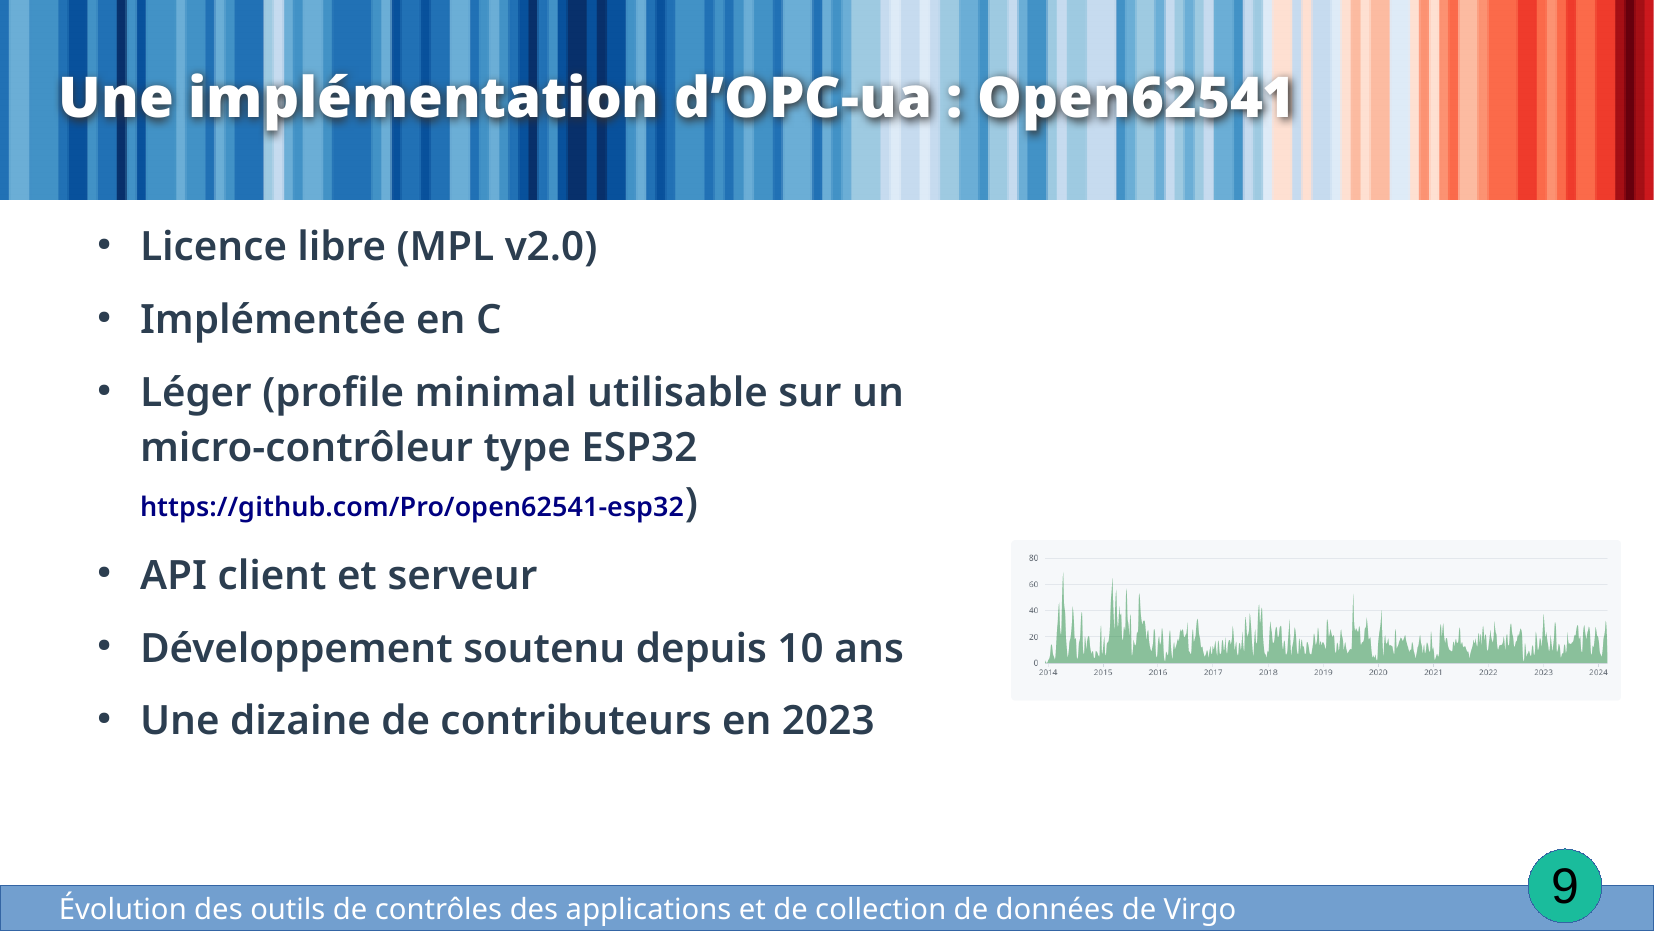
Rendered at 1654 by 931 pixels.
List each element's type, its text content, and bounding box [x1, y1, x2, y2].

picture [1008, 531, 1625, 705]
list Licence libre (MPL v2.0) Implémentée en C Léger (profile minimal utilisable sur un micro-contrôleur type ESP32 https://github.com/Pro/open62541-esp32) API client et serveur Développement soutenu depuis 10 ans Une dizaine de contributeurs en 2023 [82, 217, 975, 758]
title Une implémentation d’OPC-ua : Open62541 [59, 37, 1595, 155]
picture [0, 0, 1654, 200]
